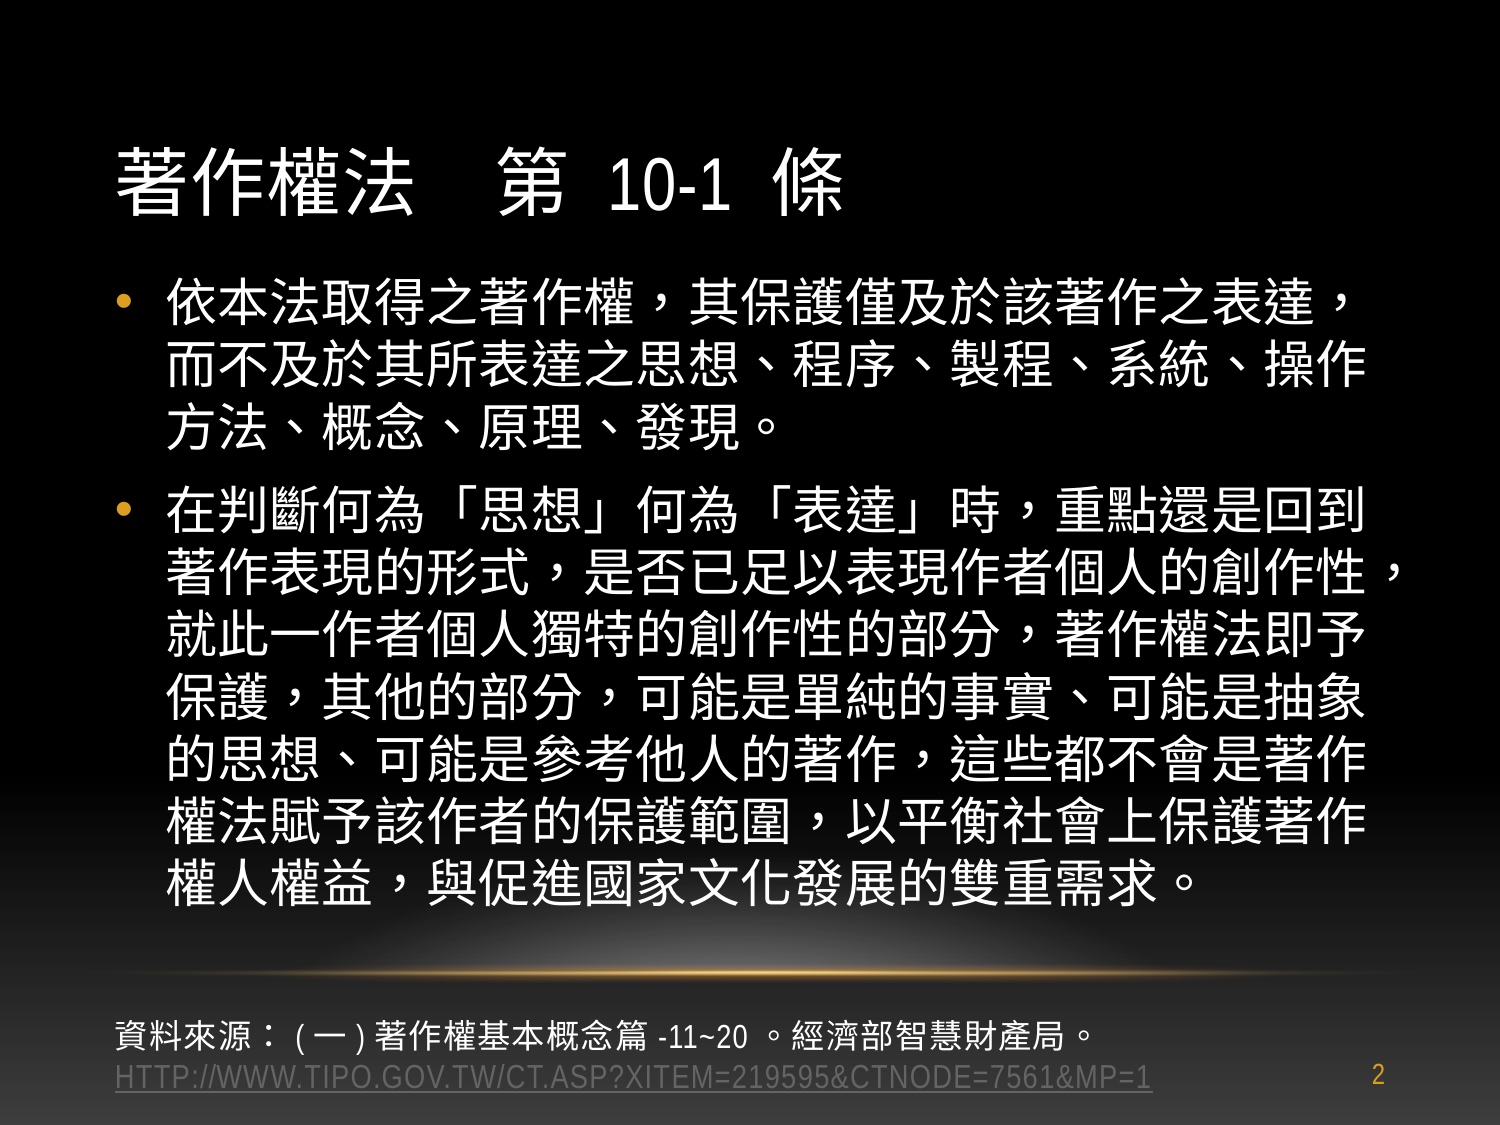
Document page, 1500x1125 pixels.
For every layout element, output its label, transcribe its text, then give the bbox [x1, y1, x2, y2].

footer 資料來源：(一)著作權基本概念篇-11~20。經濟部智慧財產局。http://www.tipo.gov.tw/ct.asp?xItem=219595&ctNode=7561&mp=1 [99, 1011, 1222, 1100]
list 依本法取得之著作權，其保護僅及於該著作之表達，而不及於其所表達之思想、程序、製程、系統、操作方法、概念、原理、發現。 在判斷何為「思想」何為「表達」時，重點還是回到著作表現的形式，是否已足以表現作者個人的創作性，就此一作者個人獨特的創作性的部分，著作權法即予保護，其他的部分，可能是單純的事實、可能是抽象的思想、可能是參考他人的著作，這些都不會是著作權法賦予該作者的保護範圍，以平衡社會上保護著作權人權益，與促進國家文化發展的雙重需求。 [99, 262, 1400, 938]
picture [0, 0, 1500, 1125]
slide_number <編號> [1237, 1042, 1400, 1103]
title 著作權法 第 10-1 條 [99, 45, 1400, 233]
